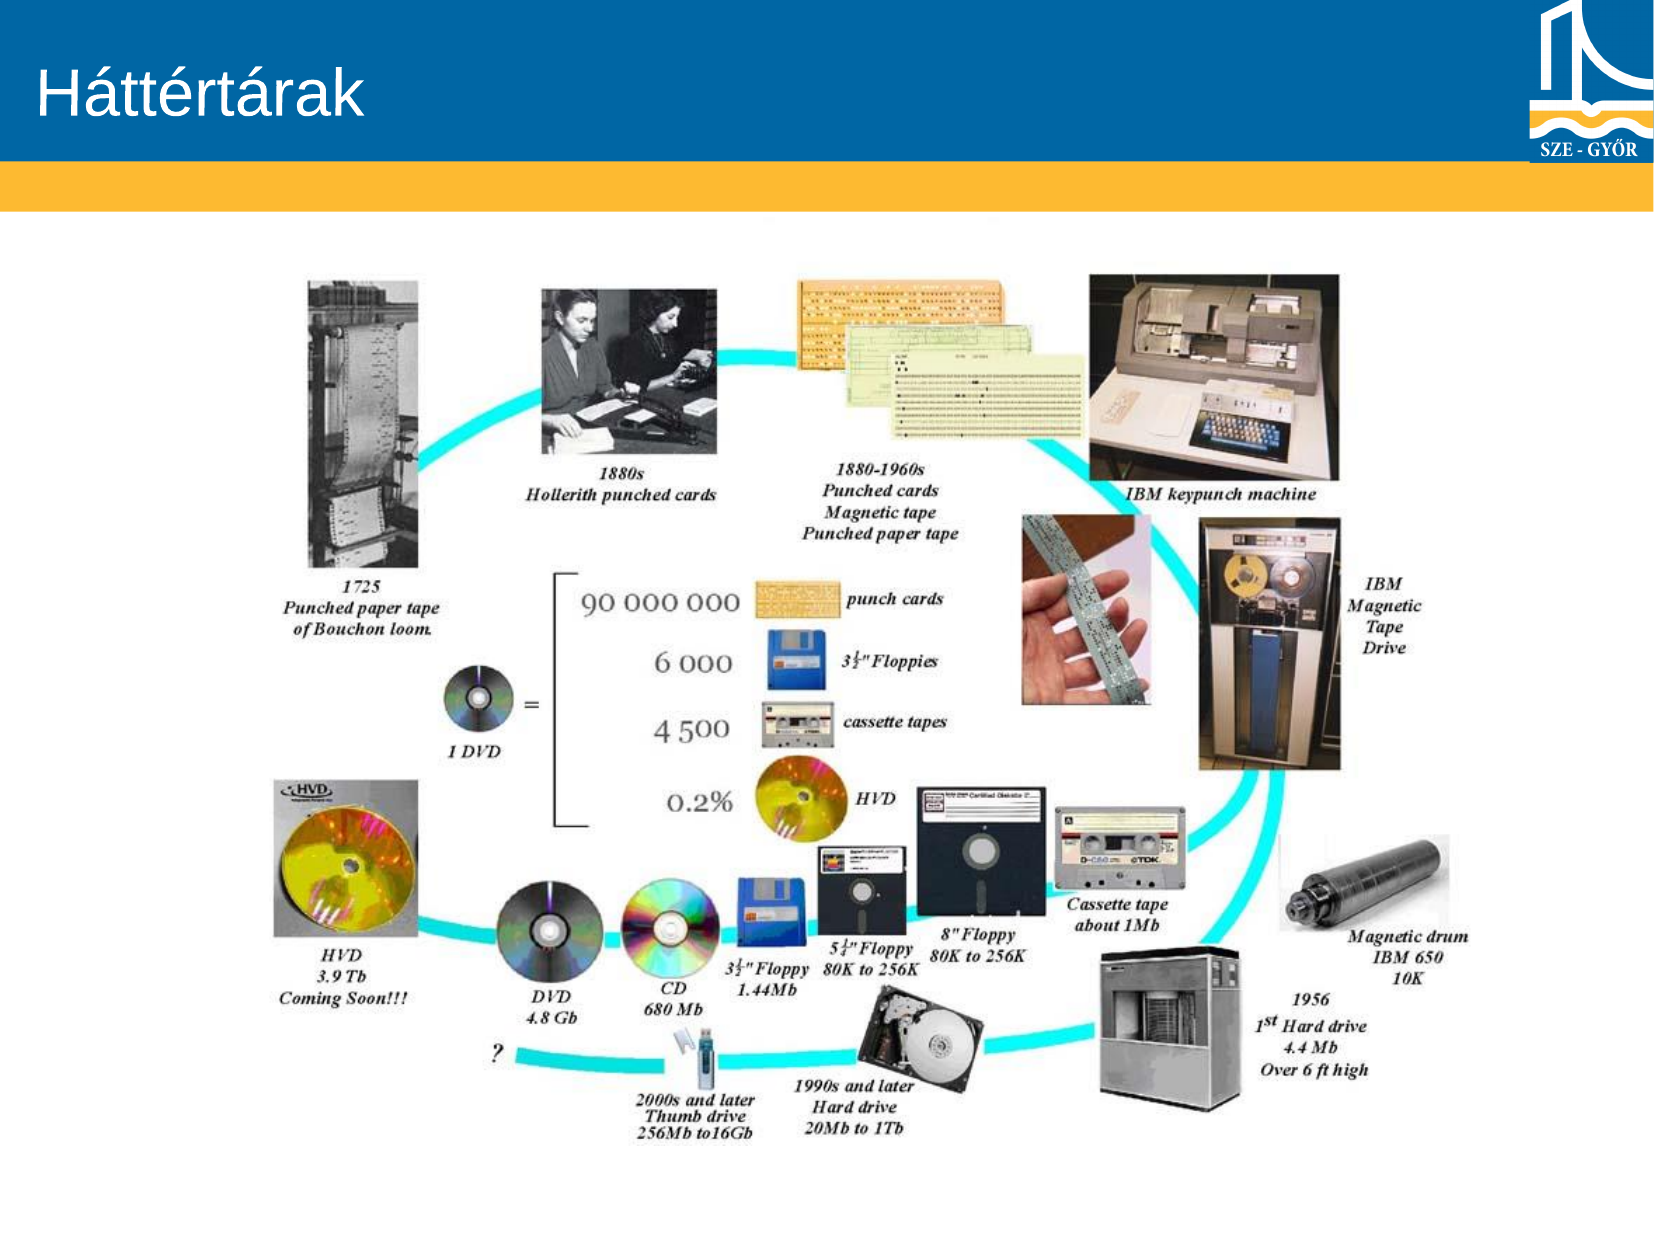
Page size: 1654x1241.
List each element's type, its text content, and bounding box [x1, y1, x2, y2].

text_box Háttértárak [34, 48, 1524, 144]
picture [1529, 0, 1654, 163]
picture [236, 217, 1486, 1146]
